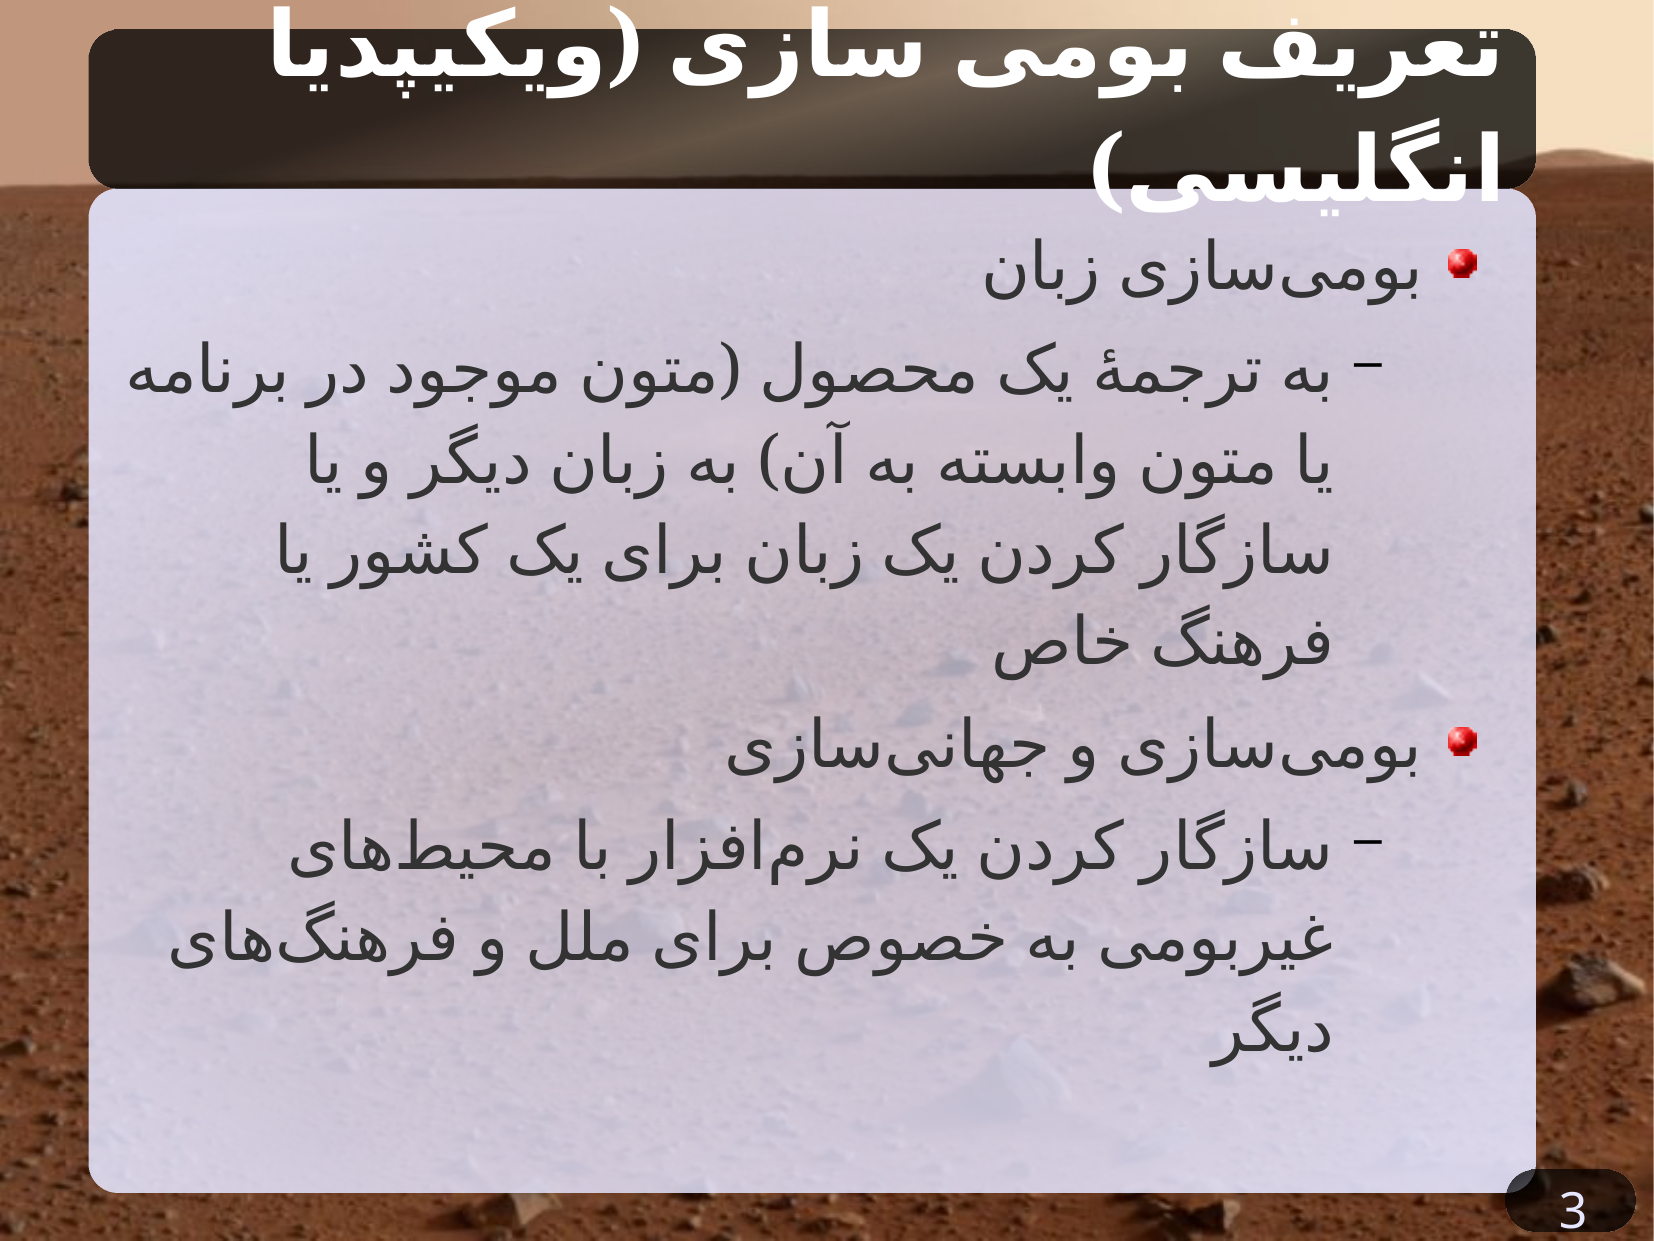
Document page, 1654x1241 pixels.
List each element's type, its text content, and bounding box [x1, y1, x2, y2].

picture [0, 0, 1654, 1241]
list بومی‌سازی زبان به ترجمهٔ یک محصول (متون موجود در برنامه یا متون وابسته به آن) به زبان دیگر و یا سازگار کردن یک زبان برای یک کشور یا فرهنگ خاص بومی‌سازی و جهانی‌سازی سازگار کردن یک نرم‌افزار با محیط‌های غیربومی به خصوص برای ملل و فرهنگ‌های دیگر [118, 218, 1477, 1164]
title تعریف بومی سازی (ویکیپدیا انگلیسی) [118, 29, 1506, 178]
